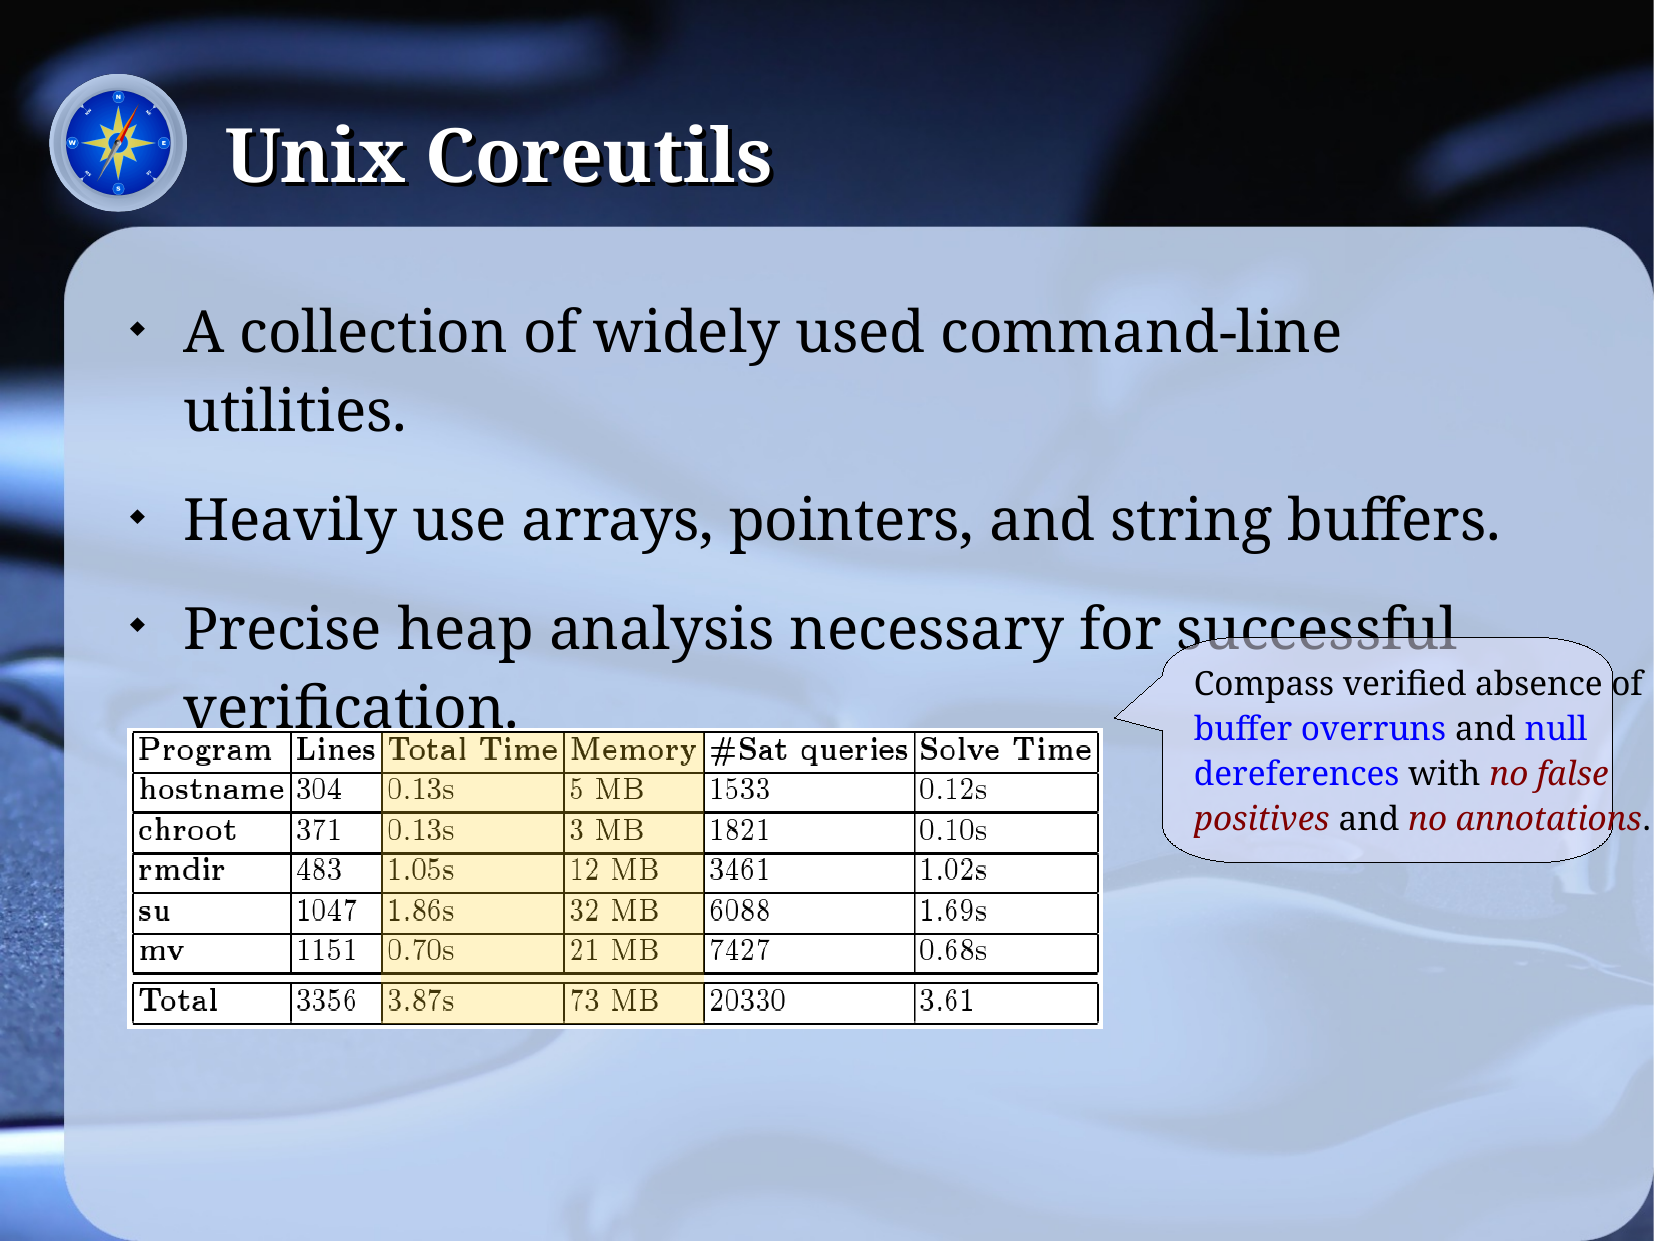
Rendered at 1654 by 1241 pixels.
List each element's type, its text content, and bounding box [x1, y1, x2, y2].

list A collection of widely used command-line utilities. Heavily use arrays, pointers, and string buffers. Precise heap analysis necessary for successful verification. [112, 290, 1571, 1109]
picture [0, 0, 1654, 1241]
text_box Compass verified absence of buffer overruns and null dereferences with no false positives and no annotations. [1114, 637, 1613, 863]
title Unix Coreutils [225, 49, 1571, 257]
text_box [381, 732, 705, 1024]
